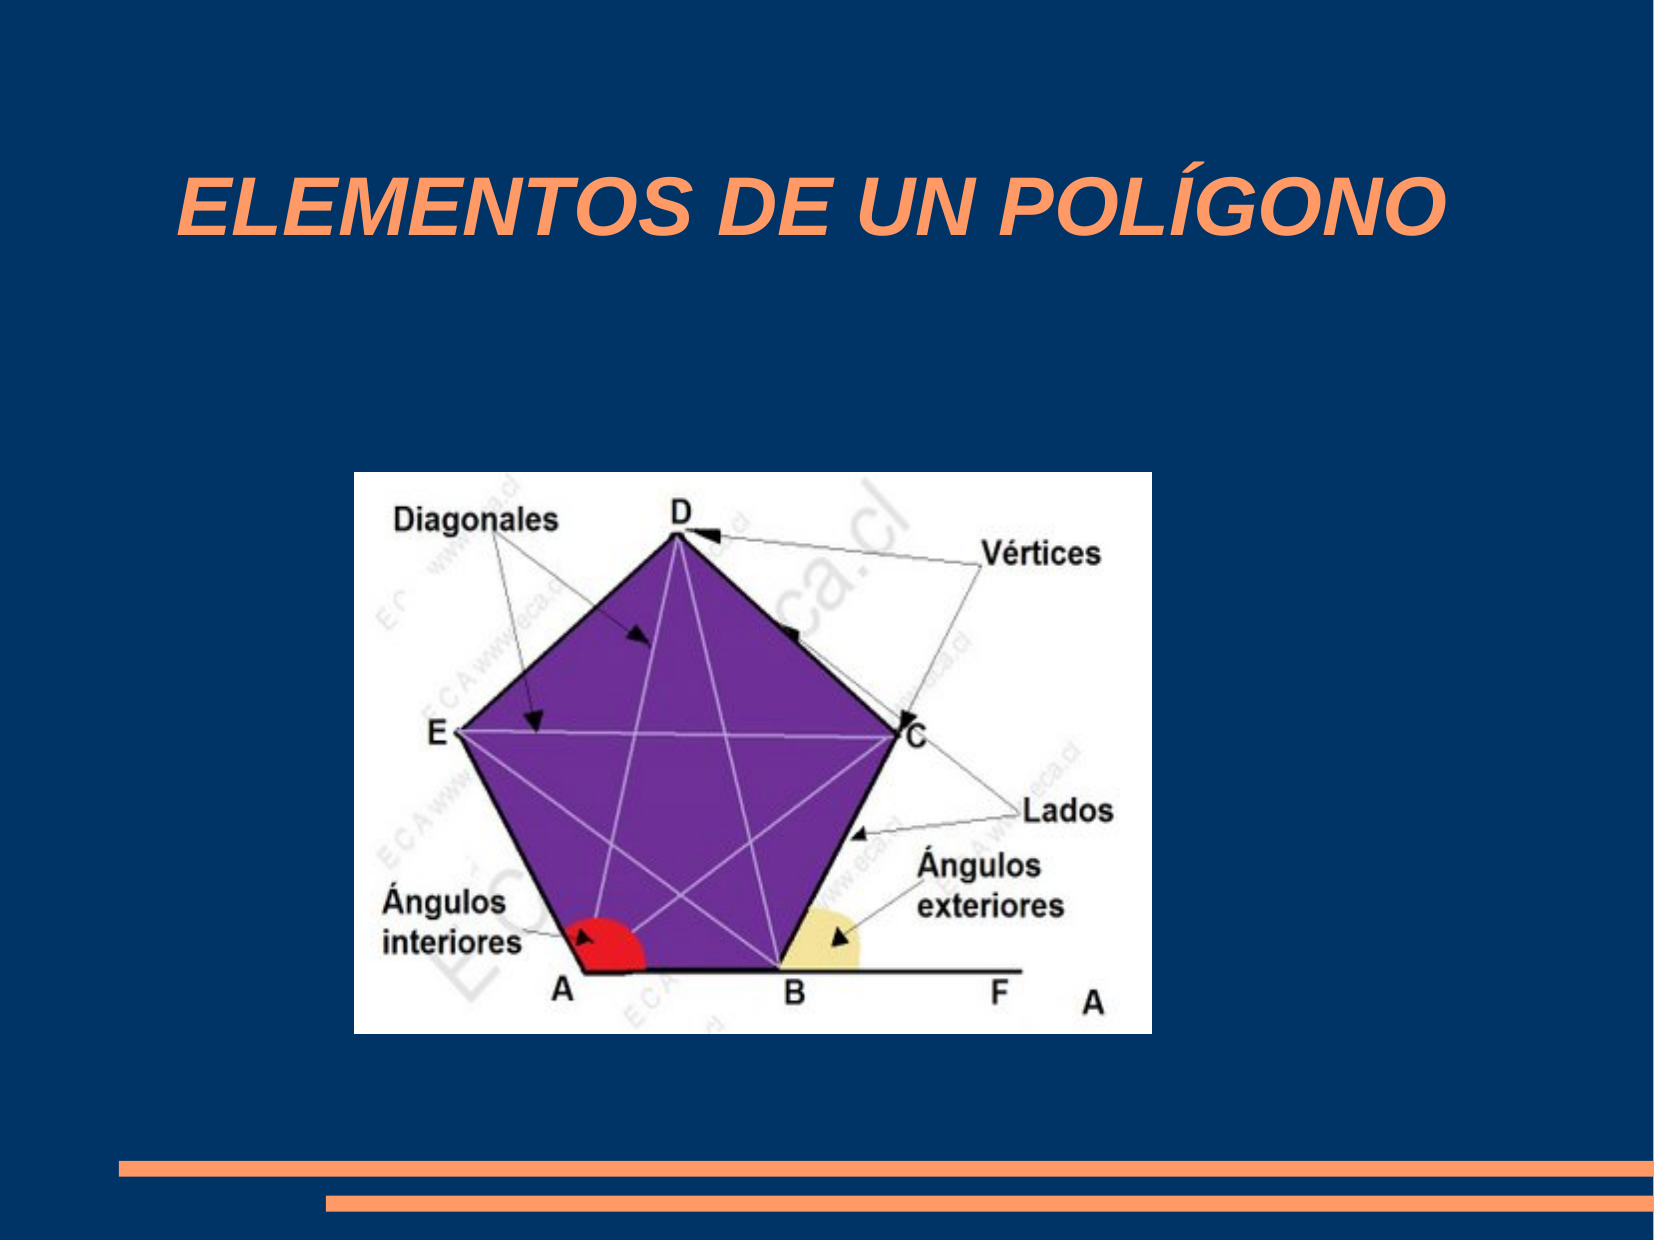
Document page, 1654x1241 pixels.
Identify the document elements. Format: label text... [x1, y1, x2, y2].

picture [354, 472, 1152, 1034]
title ELEMENTOS DE UN POLÍGONO [88, 29, 1536, 384]
